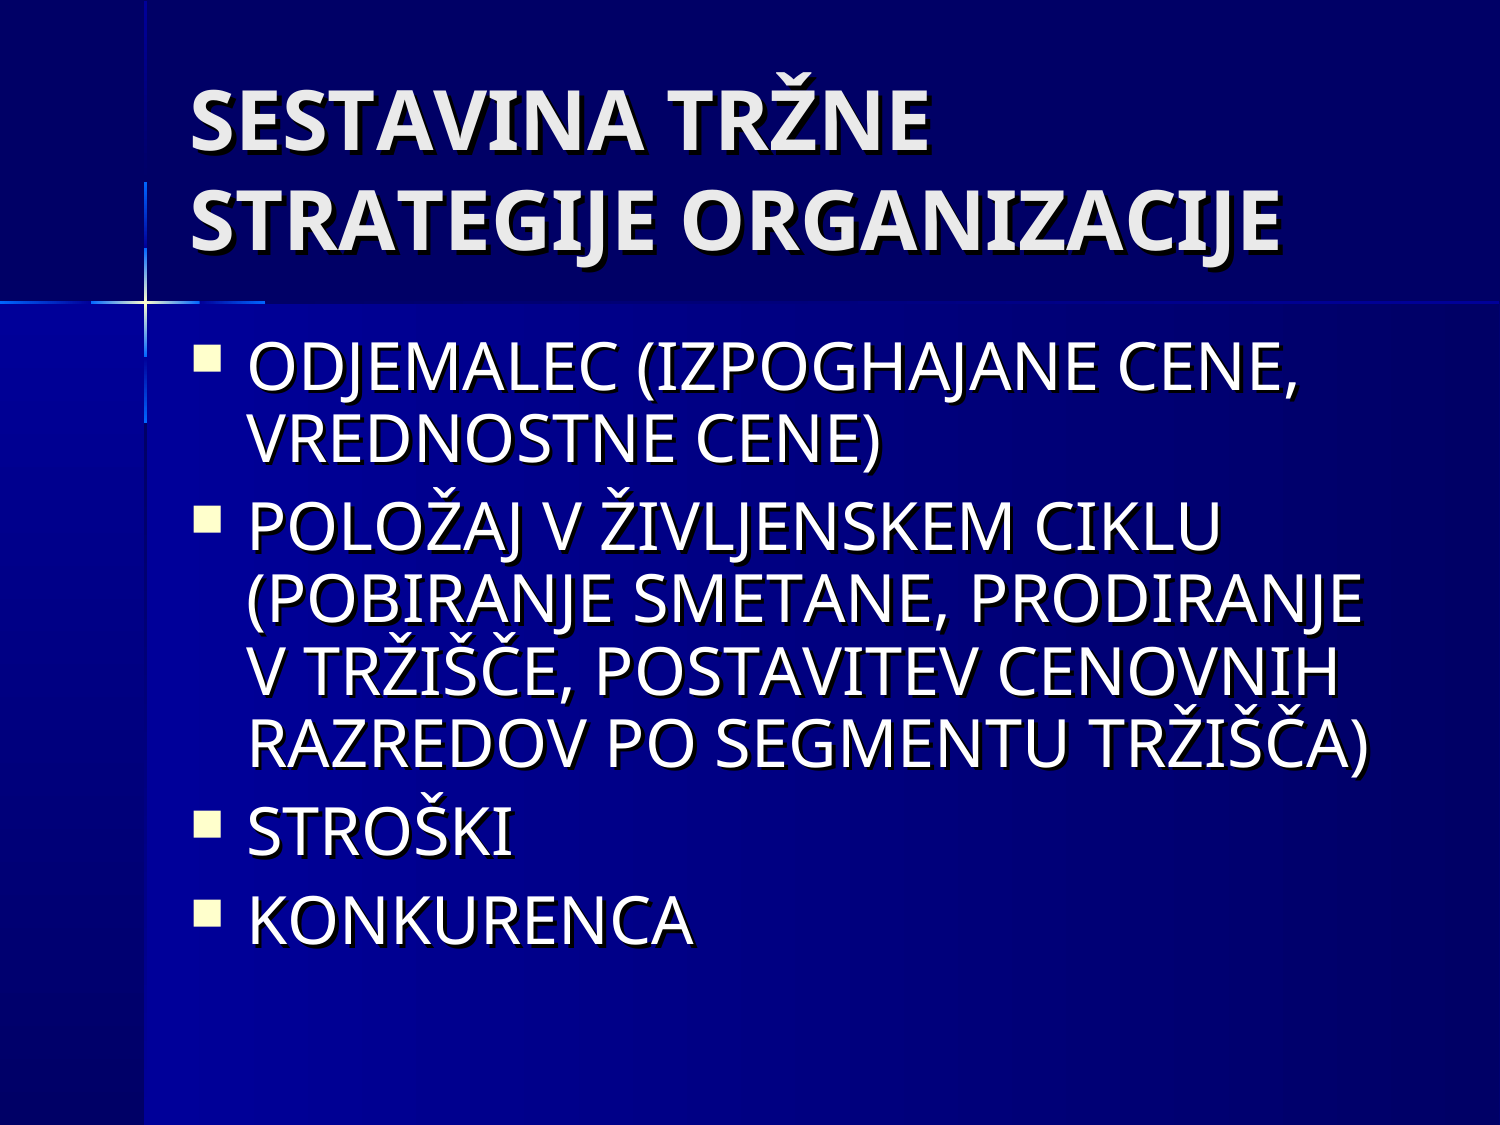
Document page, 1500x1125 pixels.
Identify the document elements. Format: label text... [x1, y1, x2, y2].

list ODJEMALEC (IZPOGHAJANE CENE, VREDNOSTNE CENE) POLOŽAJ V ŽIVLJENSKEM CIKLU (POBIRANJE SMETANE, PRODIRANJE V TRŽIŠČE, POSTAVITEV CENOVNIH RAZREDOV PO SEGMENTU TRŽIŠČA) STROŠKI KONKURENCA [174, 324, 1413, 1001]
title SESTAVINA TRŽNE STRATEGIJE ORGANIZACIJE [174, 49, 1413, 285]
